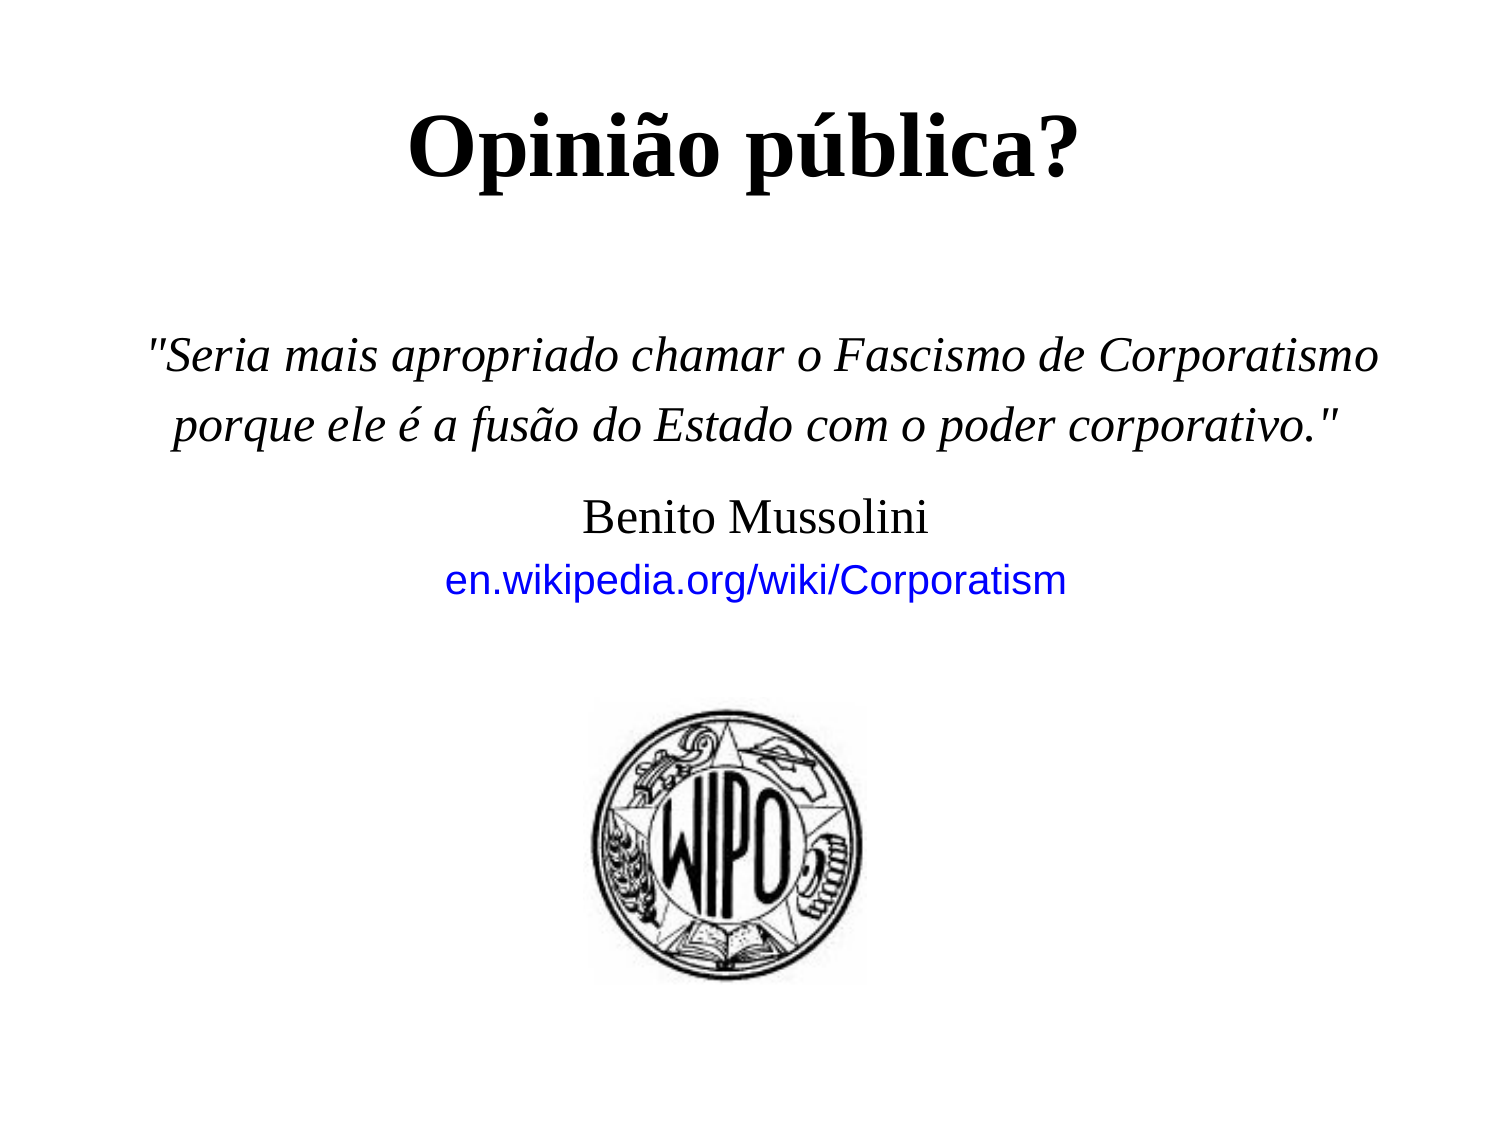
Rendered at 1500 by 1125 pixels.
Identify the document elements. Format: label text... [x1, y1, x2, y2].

title Opinião pública? [20, 62, 1469, 223]
text_box "Seria mais apropriado chamar o Fascismo de Corporatismo porque ele é a fusão do Estado com o poder corporativo." Benito Mussolini en.wikipedia.org/wiki/Corporatism [91, 229, 1421, 599]
picture [583, 697, 867, 989]
